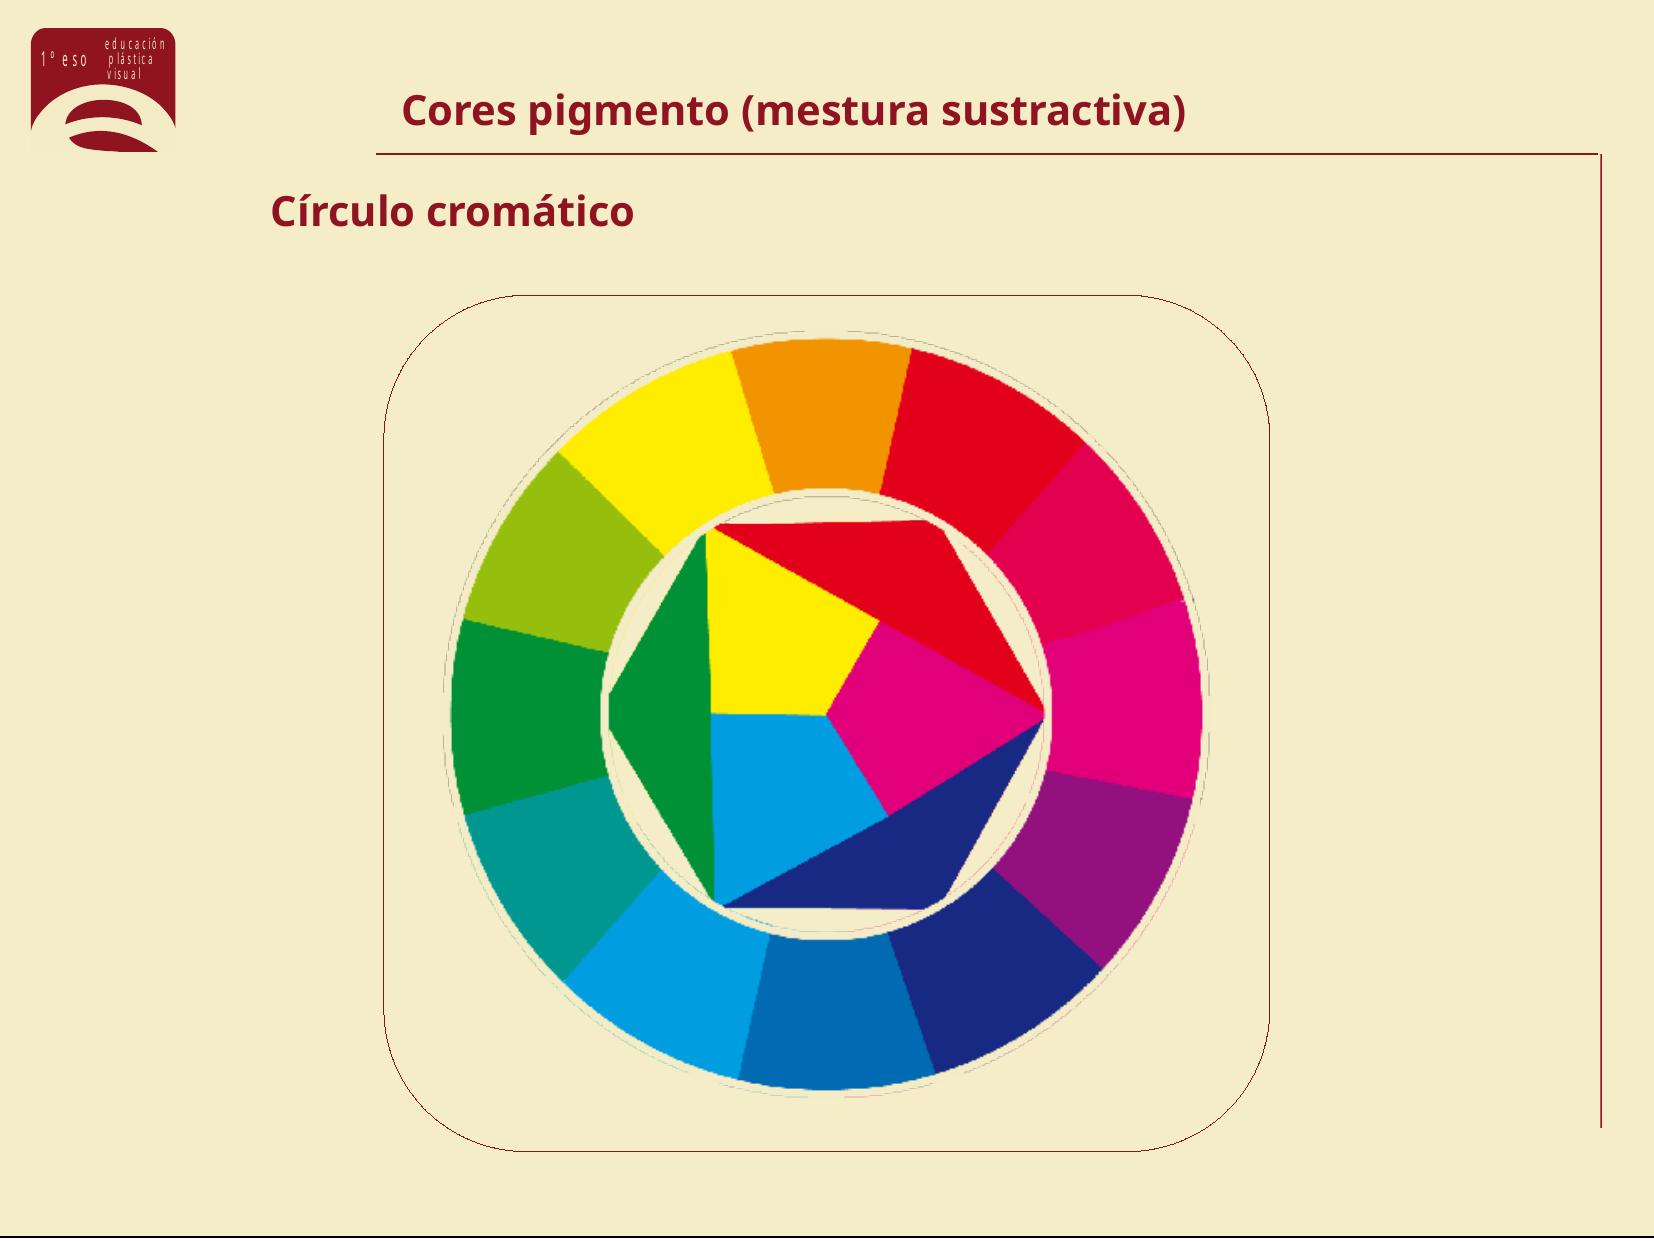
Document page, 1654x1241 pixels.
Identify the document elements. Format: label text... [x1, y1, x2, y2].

subtitle [82, 290, 1571, 1109]
picture [0, 0, 1654, 1241]
text_box Círculo cromático [35, 183, 798, 237]
text_box Cores pigmento (mestura sustractiva) [318, 82, 1270, 136]
